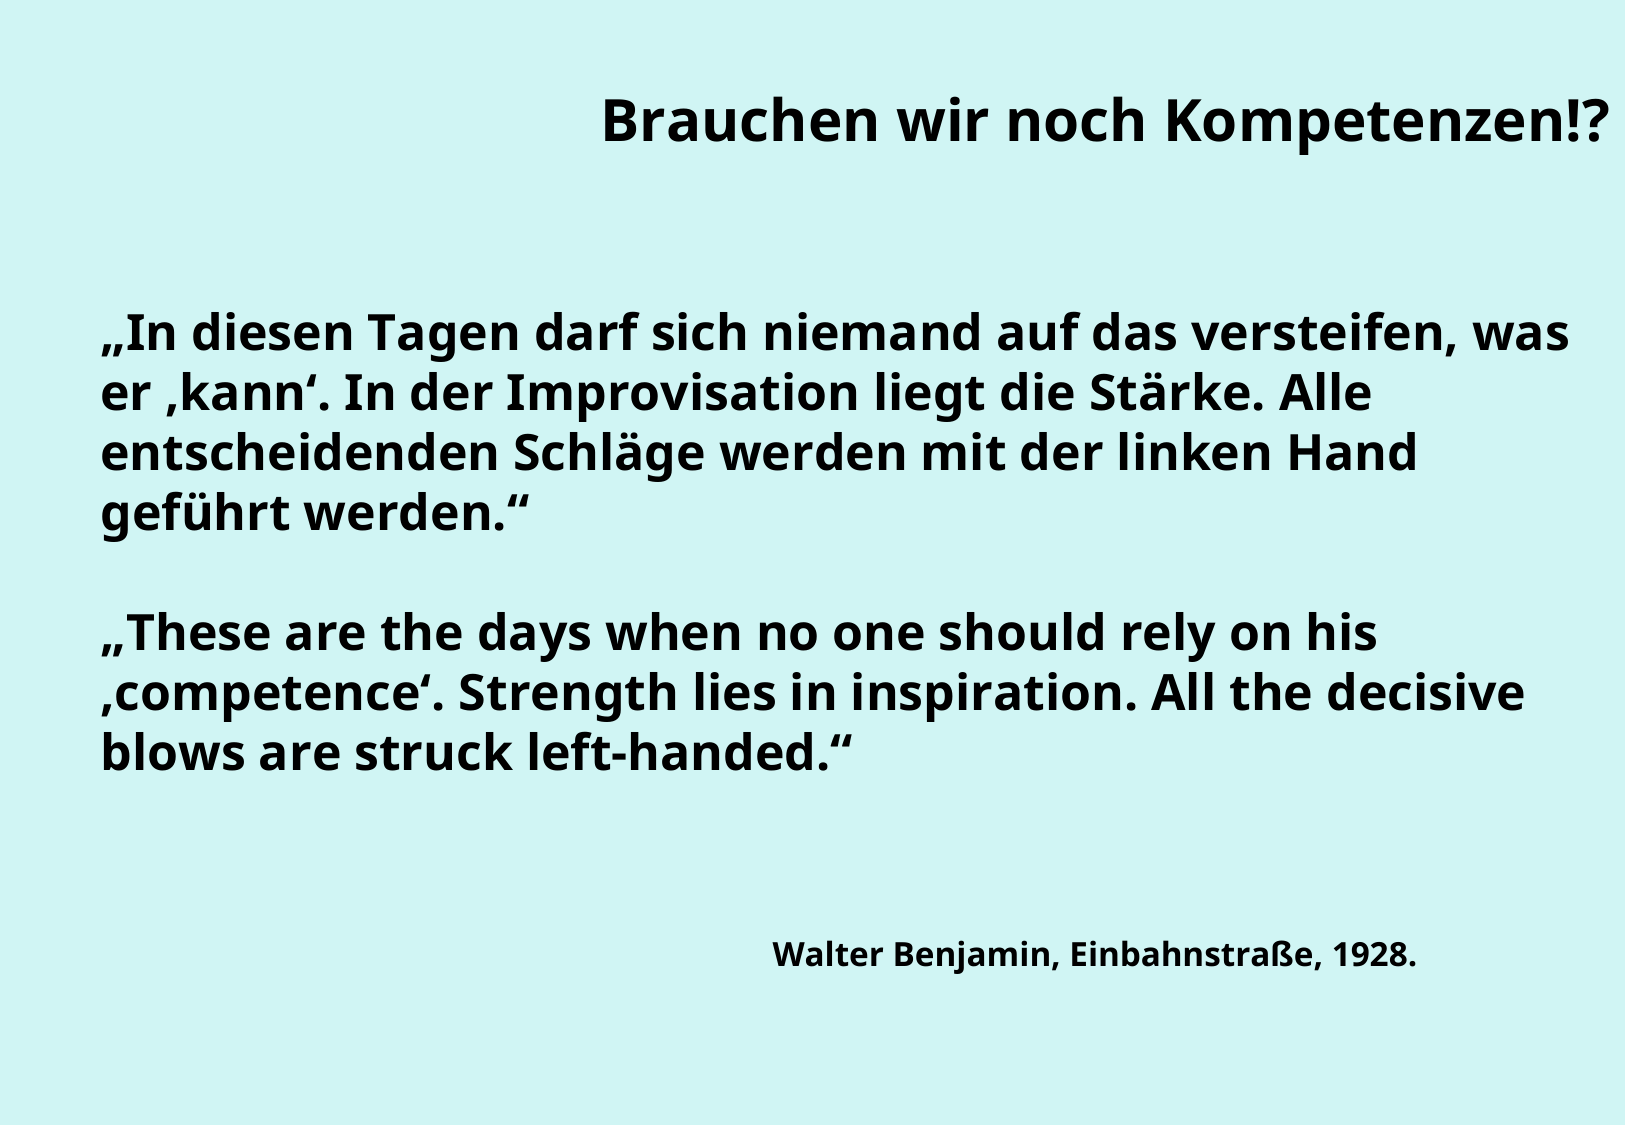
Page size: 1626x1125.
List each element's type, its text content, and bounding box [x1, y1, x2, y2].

text_box „In diesen Tagen darf sich niemand auf das versteifen, was er ‚kann‘. In der Improvisation liegt die Stärke. Alle entscheidenden Schläge werden mit der linken Hand geführt werden.“ „These are the days when no one should rely on his ‚competence‘. Strength lies in inspiration. All the decisive blows are struck left-handed.“ [85, 292, 1586, 789]
text_box Walter Benjamin, Einbahnstraße, 1928. [757, 925, 1626, 982]
title Brauchen wir noch Kompetenzen!? [162, 74, 1625, 263]
